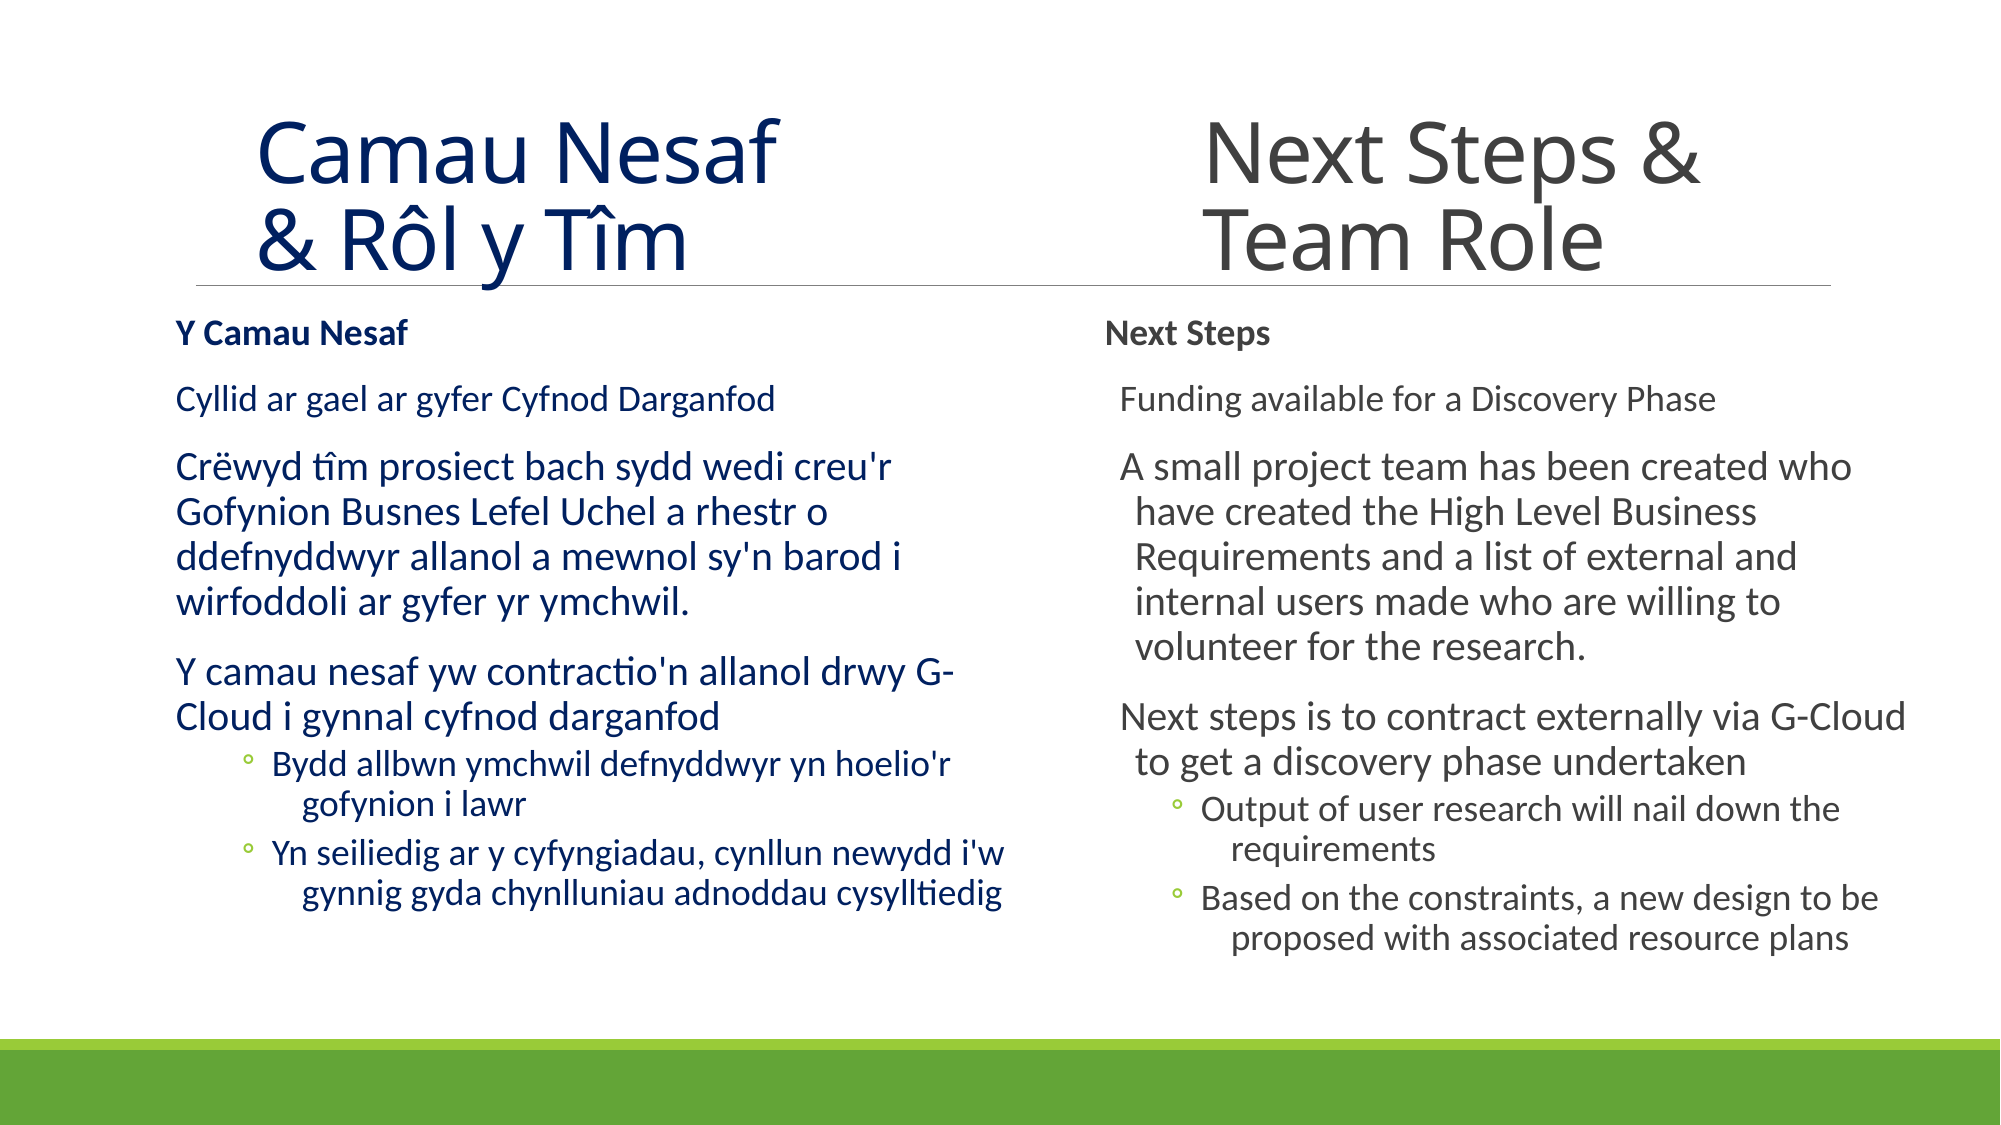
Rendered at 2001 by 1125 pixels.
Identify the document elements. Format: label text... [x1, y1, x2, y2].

text_box Y Camau Nesaf Cyllid ar gael ar gyfer Cyfnod Darganfod Crëwyd tîm prosiect bach sydd wedi creu'r Gofynion Busnes Lefel Uchel a rhestr o ddefnyddwyr allanol a mewnol sy'n barod i wirfoddoli ar gyfer yr ymchwil. Y camau nesaf yw contractio'n allanol drwy G-Cloud i gynnal cyfnod darganfod Bydd allbwn ymchwil defnyddwyr yn hoelio'r gofynion i lawr Yn seiliedig ar y cyfyngiadau, cynllun newydd i'w gynnig gyda chynlluniau adnoddau cysylltiedig [175, 305, 1008, 1041]
list Next Steps Funding available for a Discovery Phase A small project team has been created who have created the High Level Business Requirements and a list of external and internal users made who are willing to volunteer for the research. Next steps is to contract externally via G-Cloud to get a discovery phase undertaken Output of user research will nail down the requirements Based on the constraints, a new design to be proposed with associated resource plans [1104, 305, 1936, 1041]
title Next Steps & Team Role [1187, 57, 1747, 296]
text_box Camau Nesaf & Rôl y Tîm [240, 57, 815, 296]
